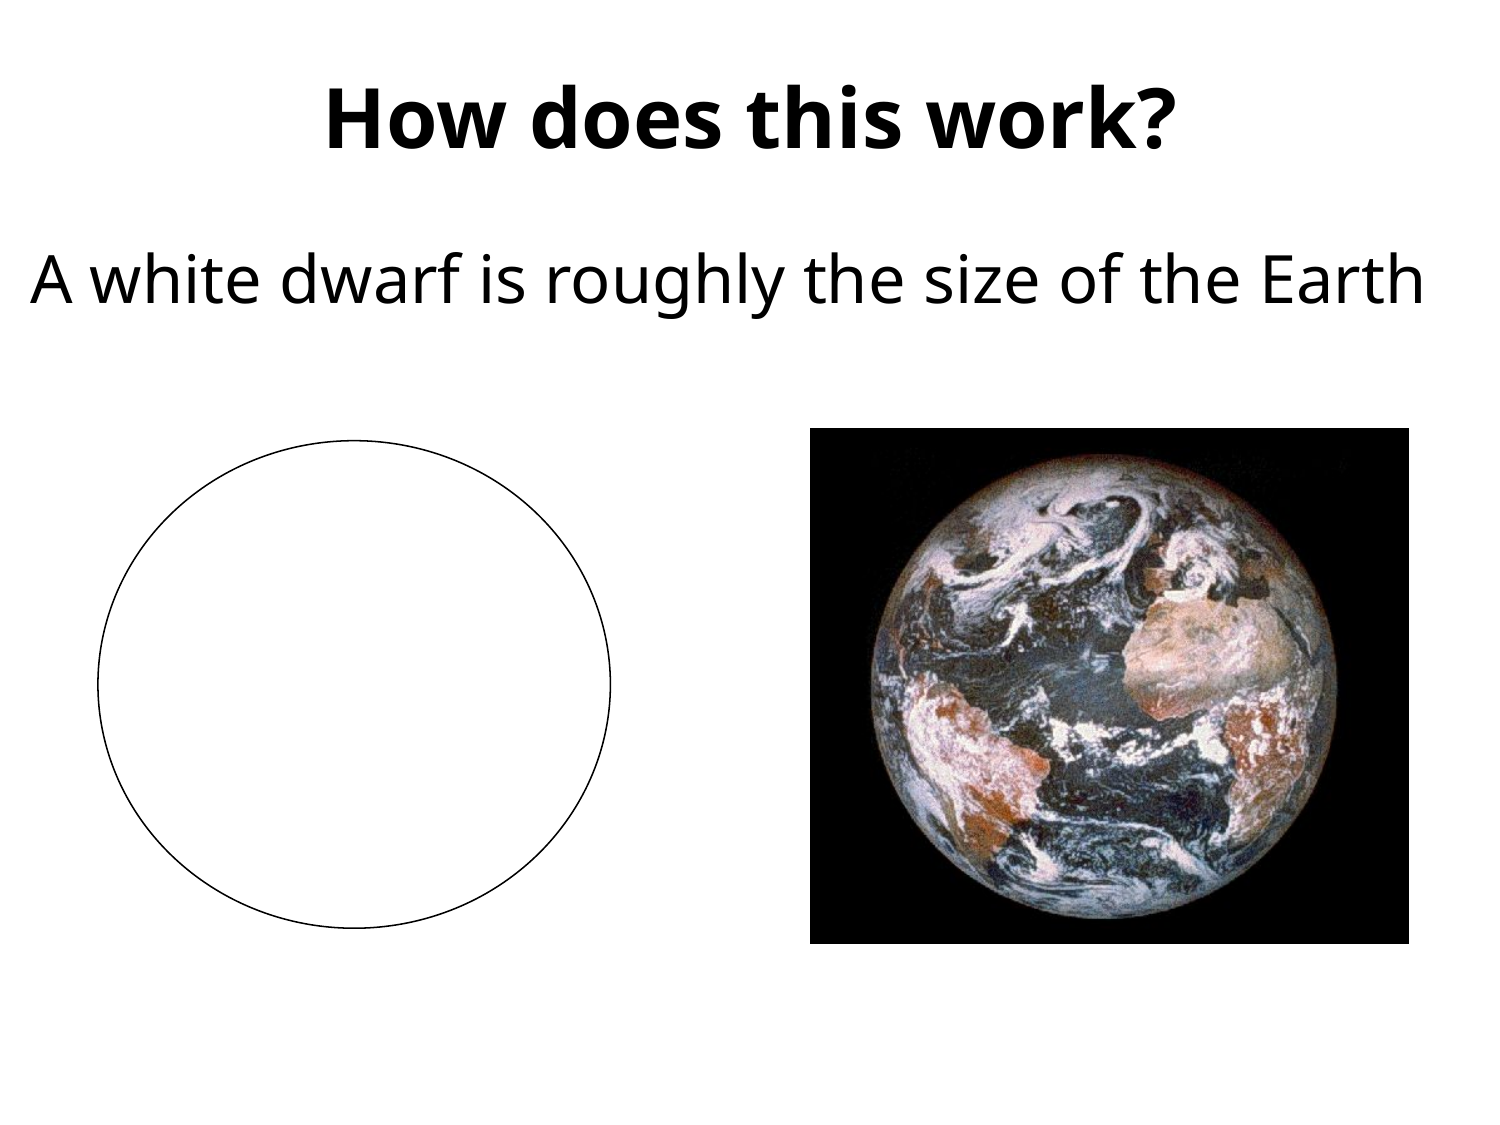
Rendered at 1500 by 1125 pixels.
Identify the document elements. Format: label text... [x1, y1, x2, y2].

picture [810, 428, 1409, 944]
title How does this work? [30, 67, 1471, 165]
list A white dwarf is roughly the size of the Earth [30, 232, 1471, 886]
text_box [97, 440, 611, 929]
